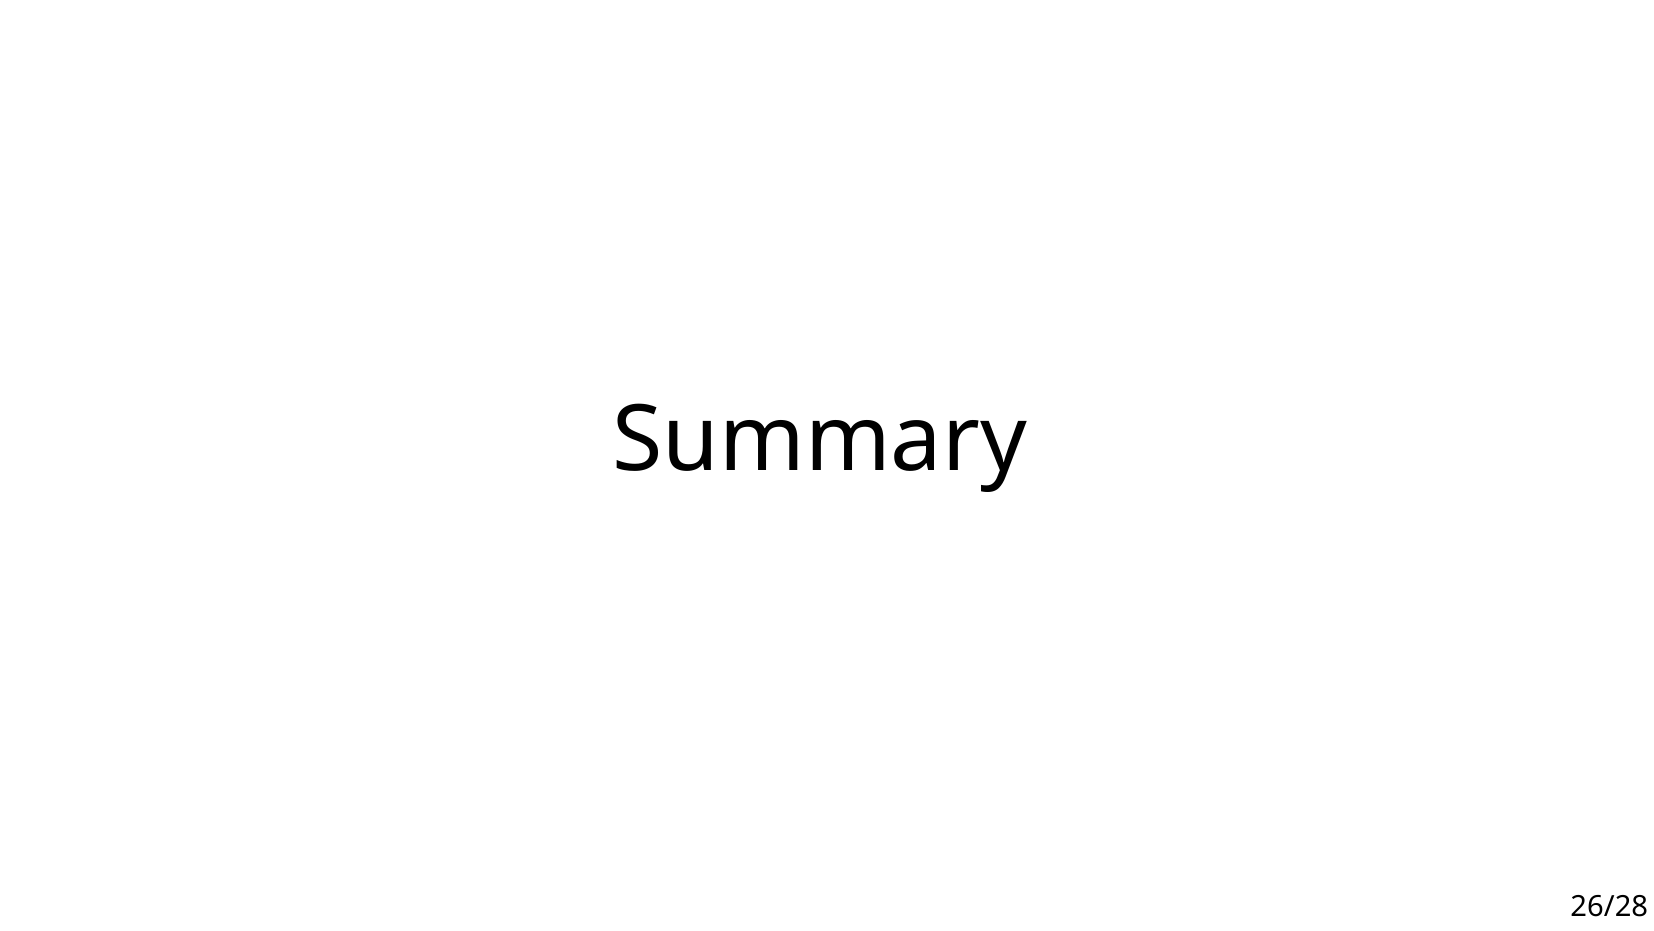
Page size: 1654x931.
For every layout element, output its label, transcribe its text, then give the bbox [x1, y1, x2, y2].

title Summary [75, 356, 1565, 513]
